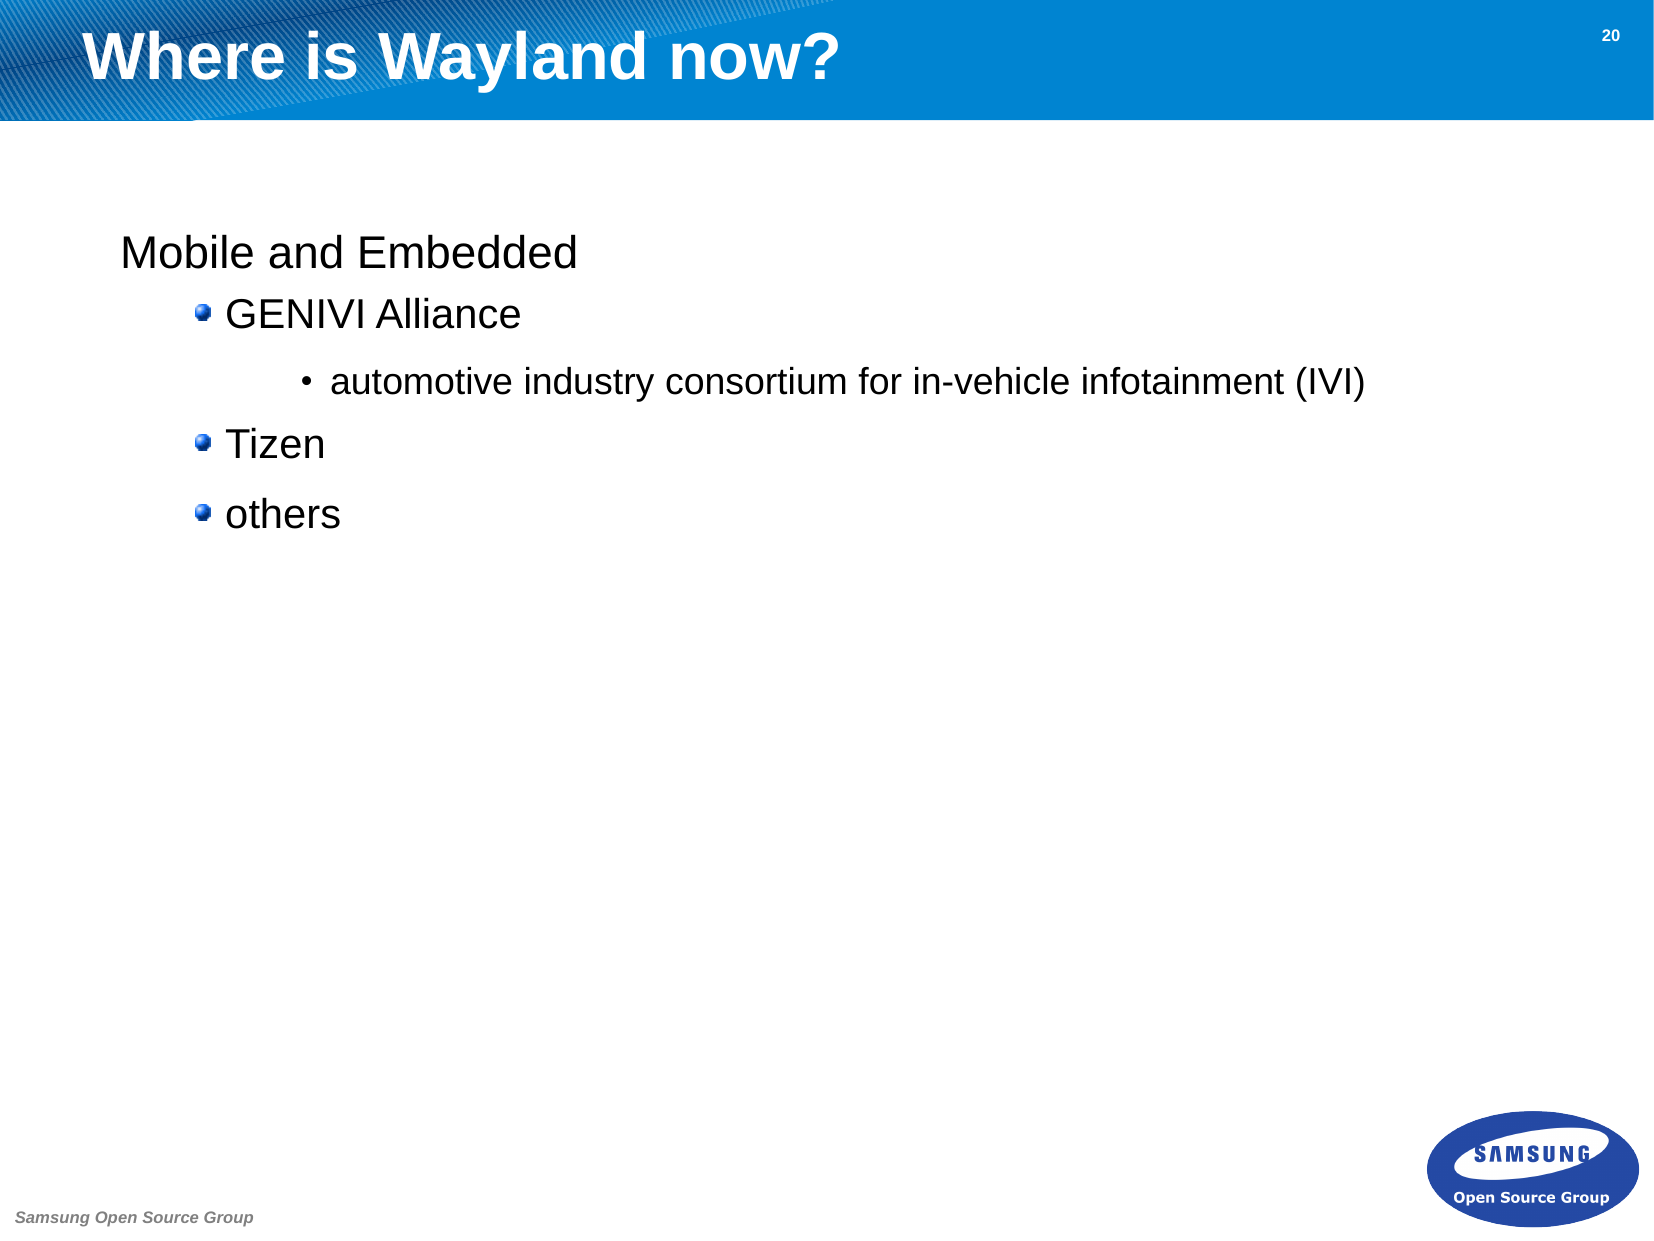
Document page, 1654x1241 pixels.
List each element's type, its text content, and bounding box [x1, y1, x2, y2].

title Where is Wayland now? [82, 15, 1570, 100]
list Mobile and Embedded GENIVI Alliance automotive industry consortium for in-vehicle infotainment (IVI) Tizen others [90, 225, 1545, 945]
picture [1425, 1109, 1641, 1230]
